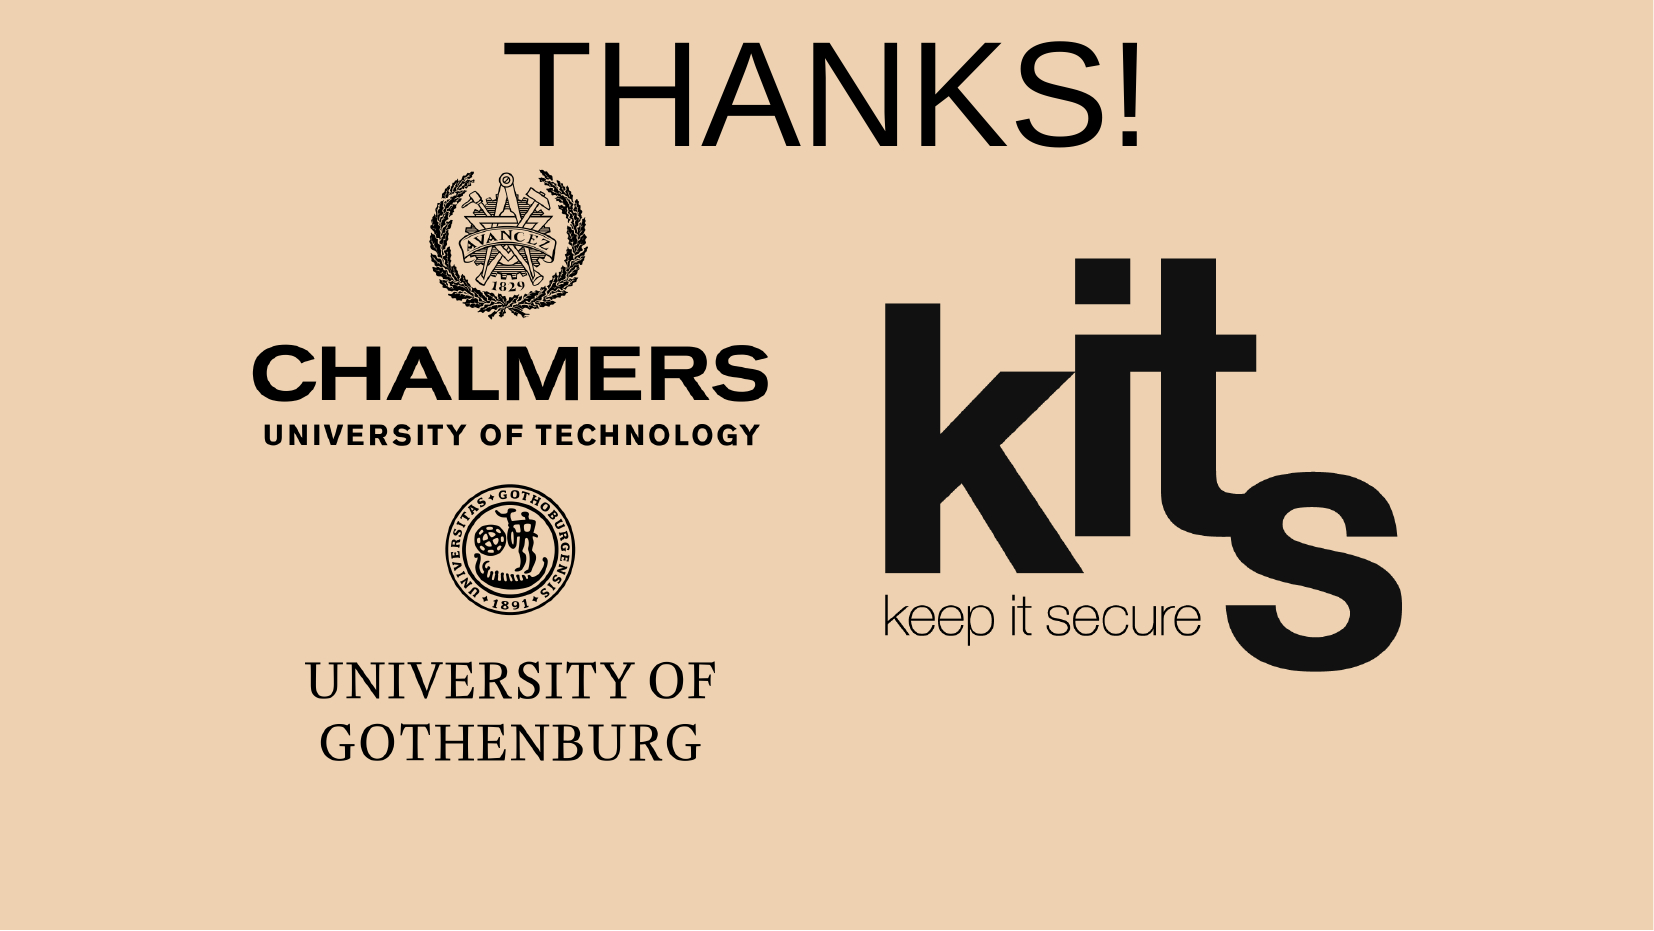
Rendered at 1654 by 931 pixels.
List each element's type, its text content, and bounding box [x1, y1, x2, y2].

picture [305, 484, 715, 761]
title THANKS! [82, 11, 1571, 179]
picture [252, 179, 768, 446]
picture [885, 258, 1402, 672]
